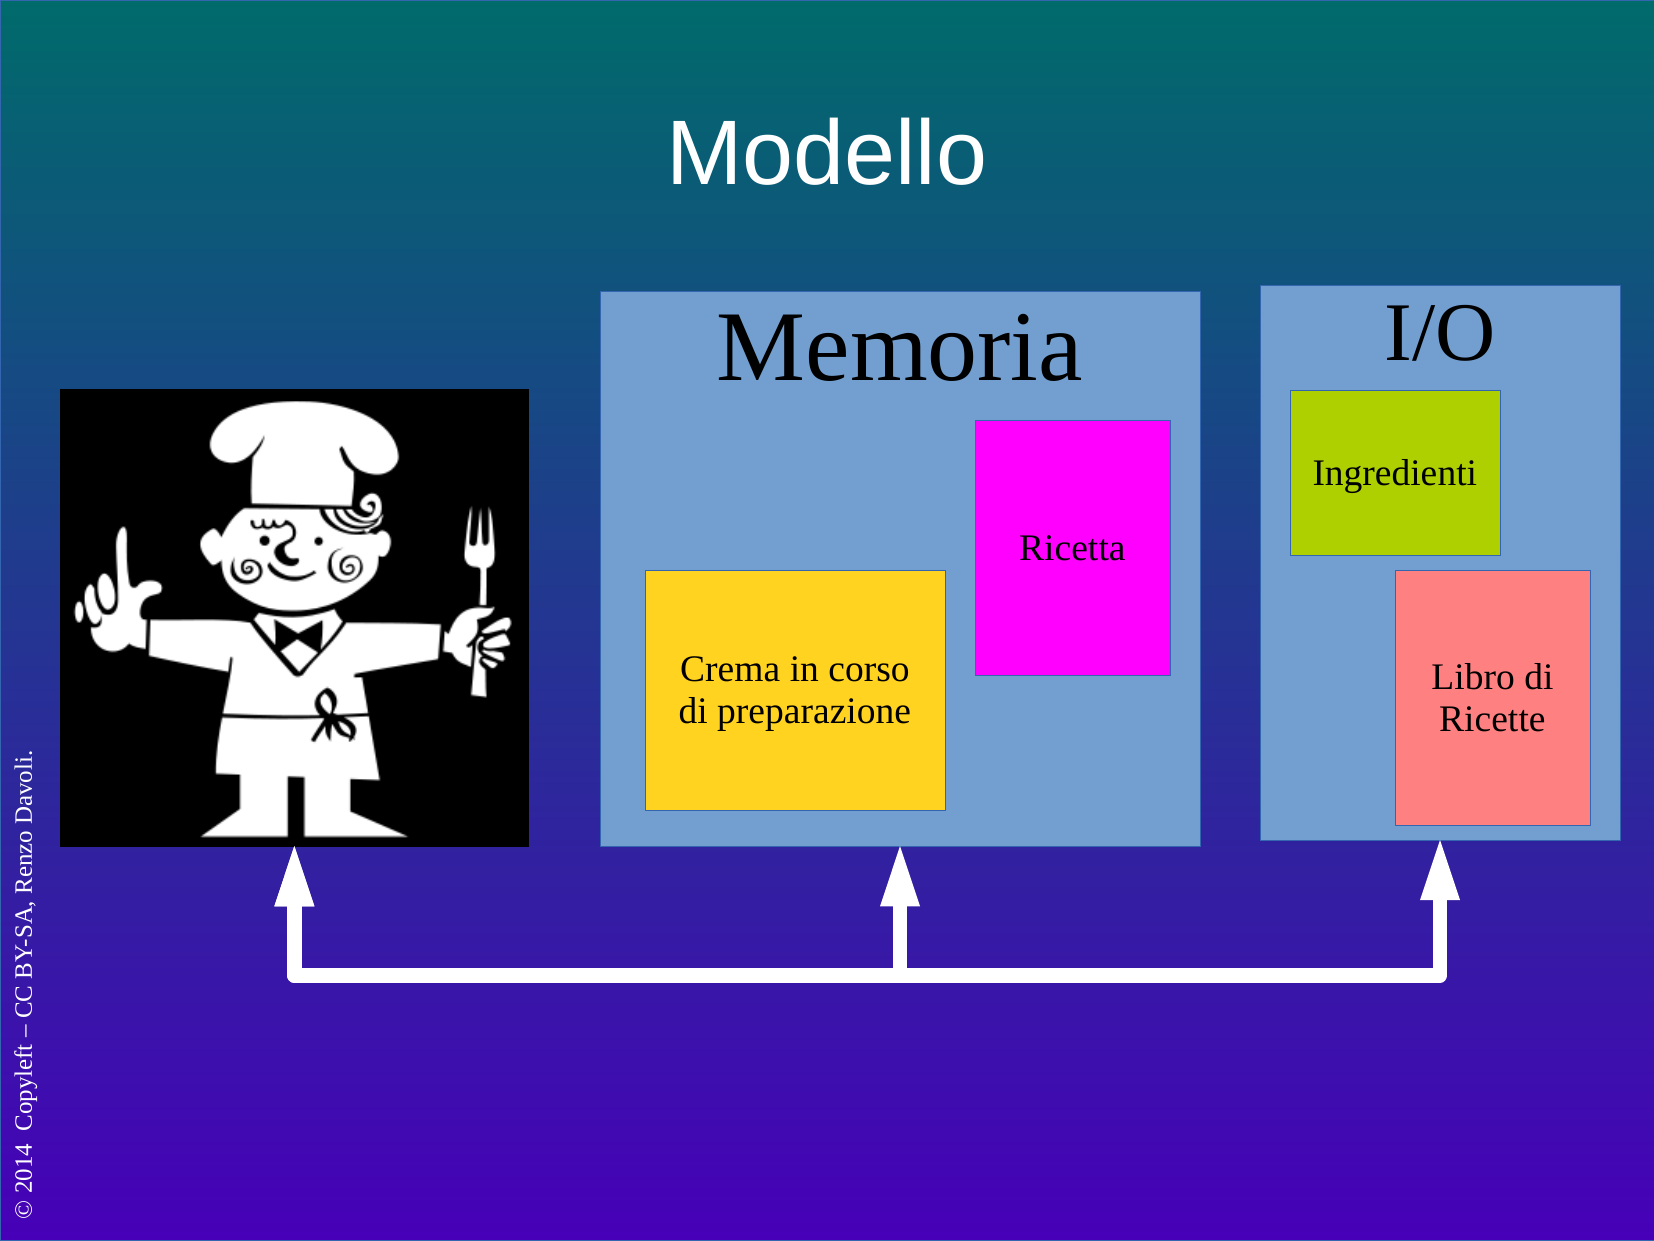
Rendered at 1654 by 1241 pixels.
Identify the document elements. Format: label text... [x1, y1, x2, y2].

text_box I/O [1260, 285, 1621, 841]
text_box Ricetta [975, 420, 1171, 676]
text_box Memoria [600, 291, 1201, 847]
picture [60, 389, 529, 847]
text_box Ingredienti [1290, 390, 1501, 556]
text_box Libro di Ricette [1395, 570, 1591, 826]
title Modello [82, 49, 1571, 257]
text_box Crema in corso di preparazione [645, 570, 946, 811]
